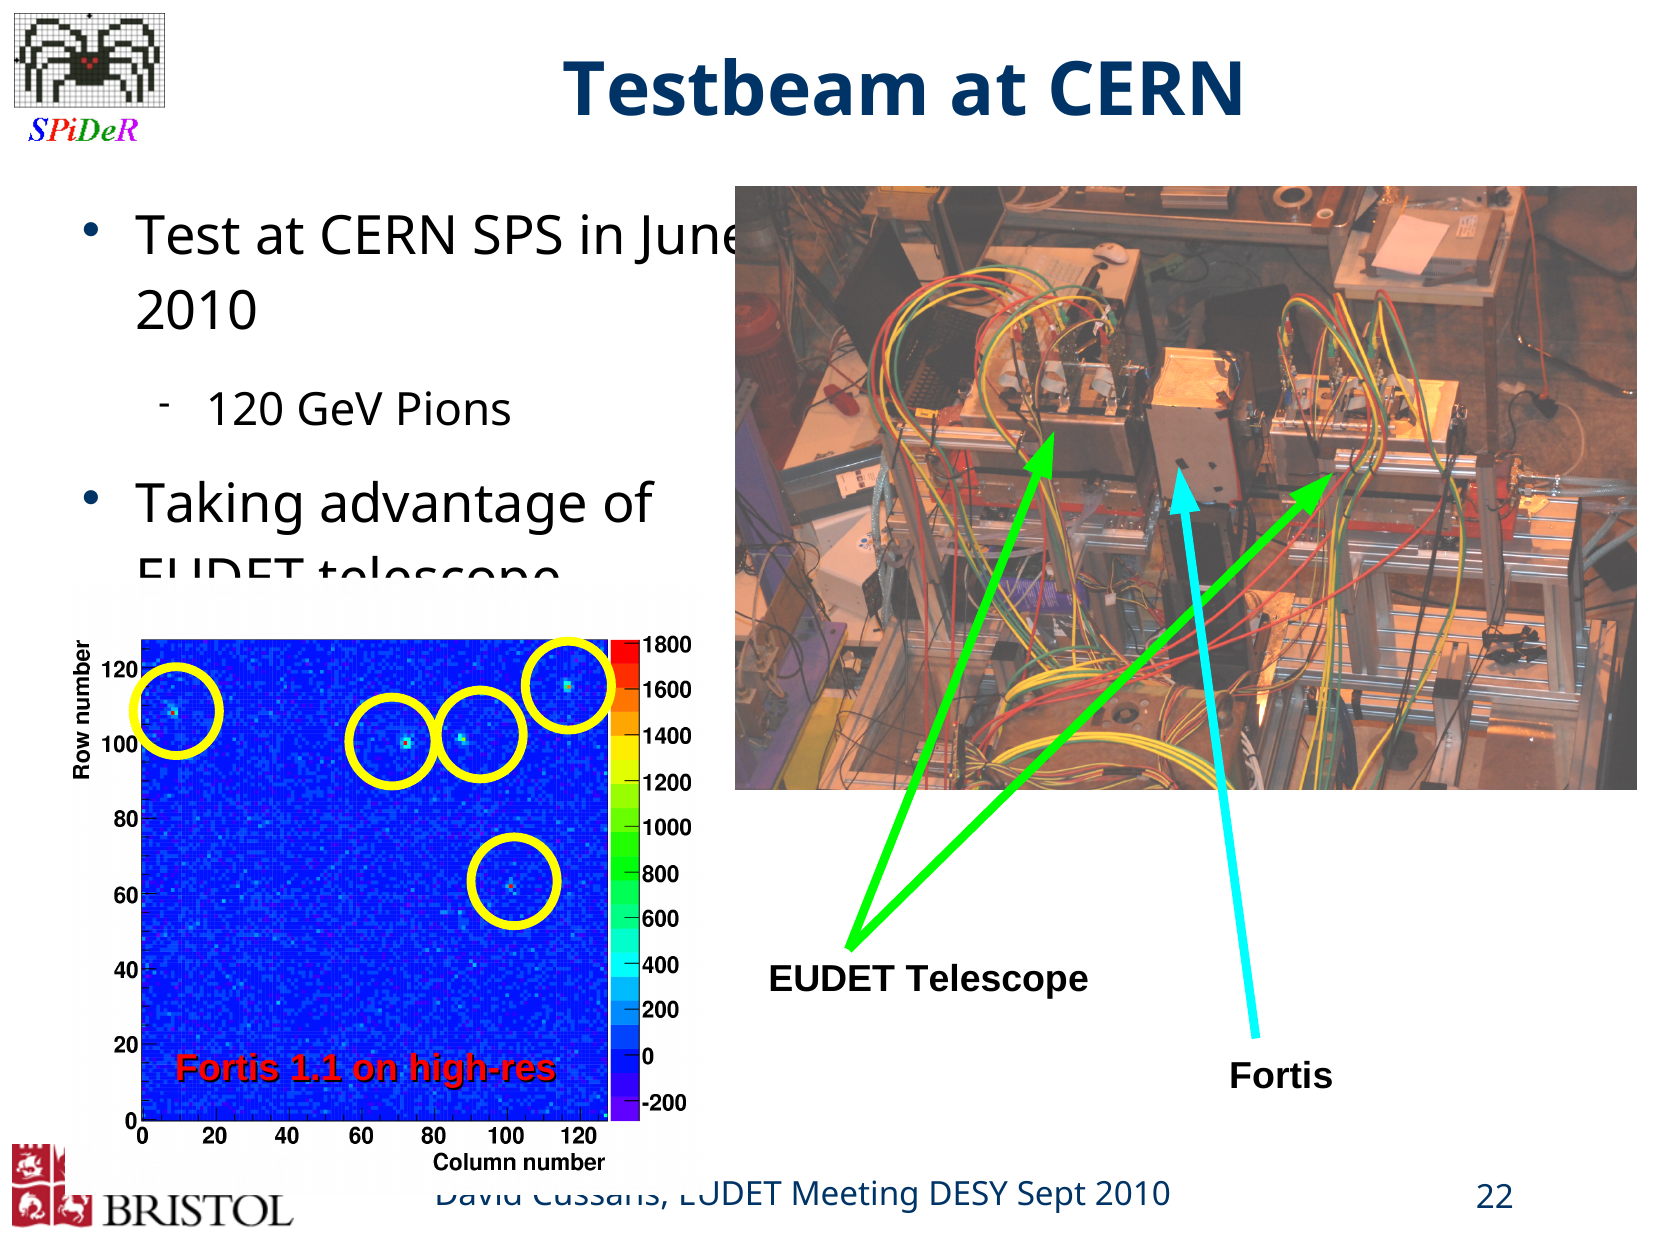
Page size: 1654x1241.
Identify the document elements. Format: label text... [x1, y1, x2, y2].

title Testbeam at CERN [243, 7, 1568, 164]
picture [1018, 617, 1217, 790]
picture [14, 13, 165, 156]
picture [12, 577, 703, 1228]
text_box Fortis 1.1 on high-res [160, 1042, 572, 1100]
list Test at CERN SPS in June 2010 120 GeV Pions Taking advantage of EUDET telescope [64, 194, 800, 1121]
picture [735, 186, 1637, 790]
text_box EUDET Telescope [753, 953, 1104, 1011]
text_box Fortis [1214, 1050, 1349, 1107]
